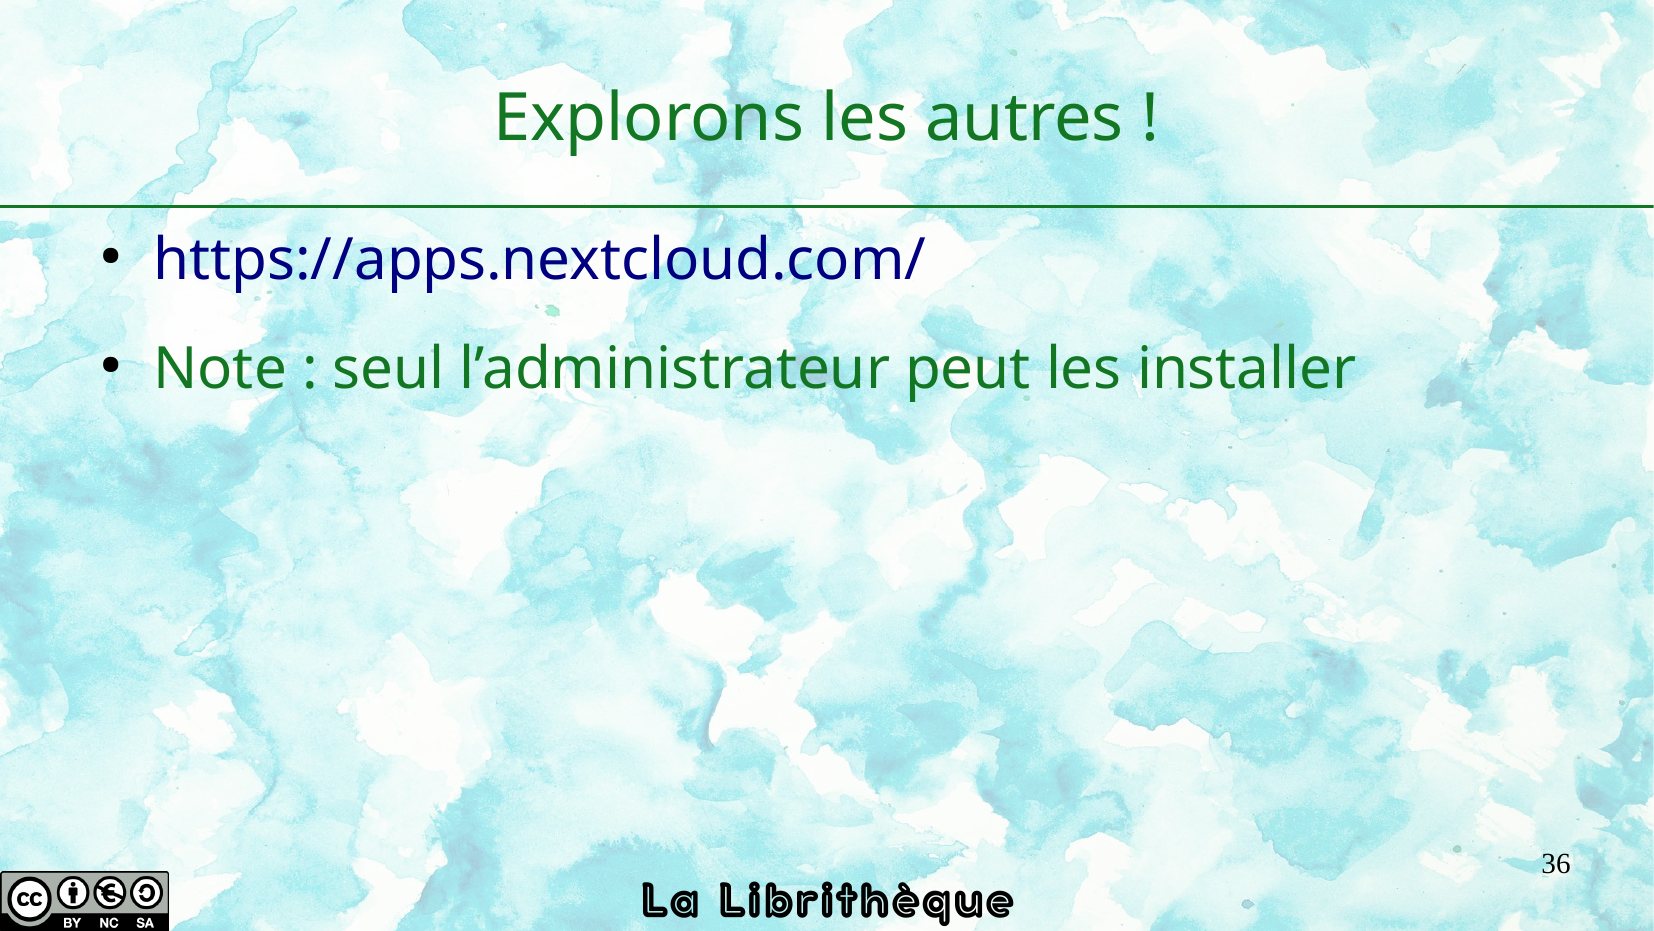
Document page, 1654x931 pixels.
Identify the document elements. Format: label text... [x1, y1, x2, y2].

title Explorons les autres ! [82, 37, 1571, 193]
picture [628, 827, 1026, 931]
list https://apps.nextcloud.com/ Note : seul l’administrateur peut les installer [82, 217, 1571, 827]
picture [0, 871, 169, 931]
